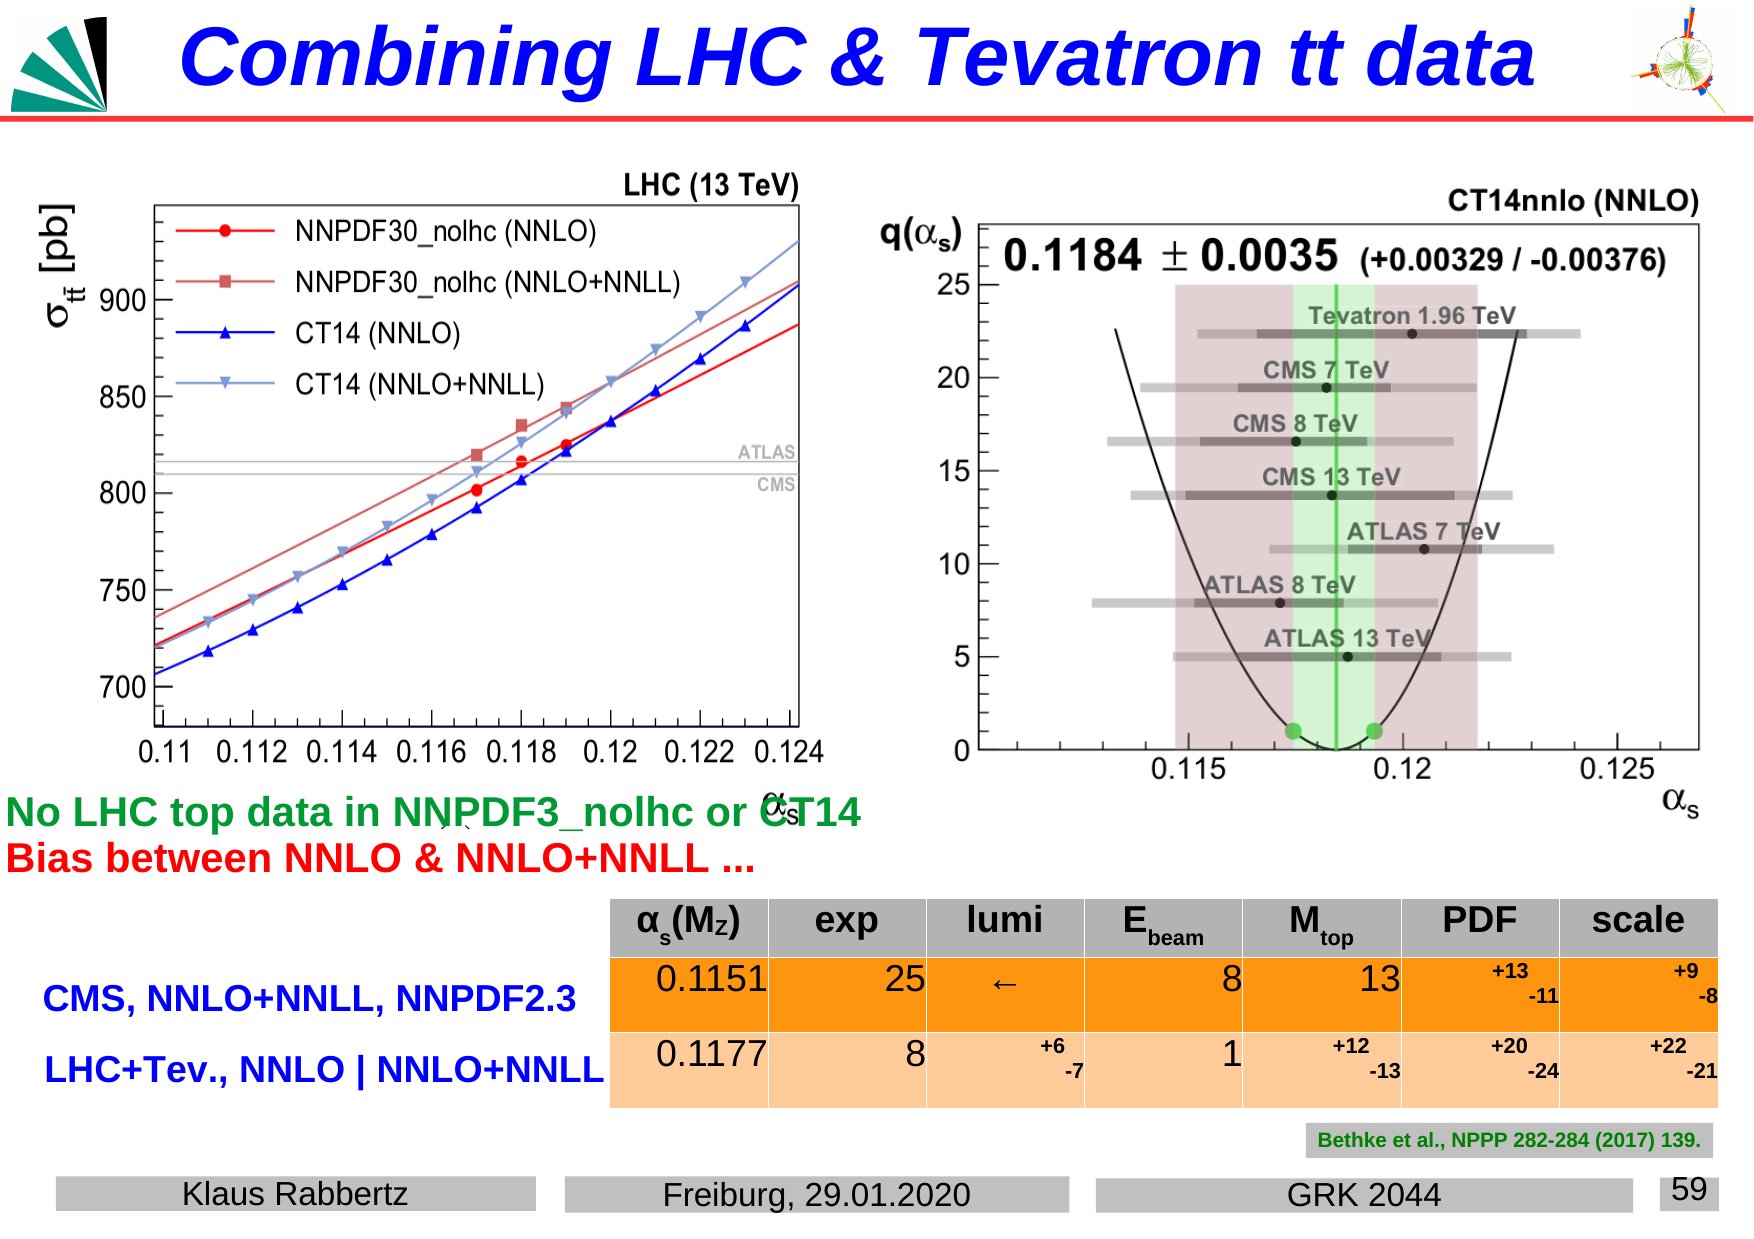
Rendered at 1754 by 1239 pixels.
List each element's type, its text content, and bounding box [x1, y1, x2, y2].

table_cell 8 [769, 1033, 926, 1108]
picture [32, 161, 827, 782]
table_cell +20-24 [1402, 1033, 1559, 1108]
table_cell 0.1177 [610, 1033, 768, 1108]
table_cell 13 [1243, 958, 1401, 1032]
table_cell 0.1151 [610, 958, 768, 1032]
table_header αs(MZ) [610, 899, 768, 957]
picture [874, 173, 1717, 827]
table_cell 25 [769, 958, 926, 1032]
table_header Mtop [1243, 899, 1401, 957]
table_cell ← [927, 958, 1084, 1032]
table_cell +6-7 [927, 1033, 1084, 1108]
table_header Ebeam [1085, 899, 1242, 957]
table_header lumi [927, 899, 1084, 957]
table_cell +22-21 [1560, 1033, 1718, 1108]
table_cell 1 [1085, 1033, 1242, 1108]
text_box CMS, NNLO+NNLL, NNPDF2.3 [30, 971, 589, 1026]
title Combining LHC & Tevatron tt data [129, 0, 1587, 114]
table_header scale [1560, 899, 1718, 957]
table_header exp [769, 899, 926, 957]
text_box LHC+Tev., NNLO | NNLO+NNLL [32, 1042, 618, 1096]
table_cell +12-13 [1243, 1033, 1401, 1108]
text_box Bethke et al., NPPP 282-284 (2017) 139. [1305, 1122, 1714, 1159]
table_header PDF [1402, 899, 1559, 957]
picture [1631, 5, 1739, 113]
table_cell +13-11 [1402, 958, 1559, 1032]
picture [11, 17, 107, 113]
table_cell +9-8 [1560, 958, 1718, 1032]
table_cell 8 [1085, 958, 1242, 1032]
text_box No LHC top data in NNPDF3_nolhc or CT14 Bias between NNLO & NNLO+NNLL ... [0, 782, 874, 888]
